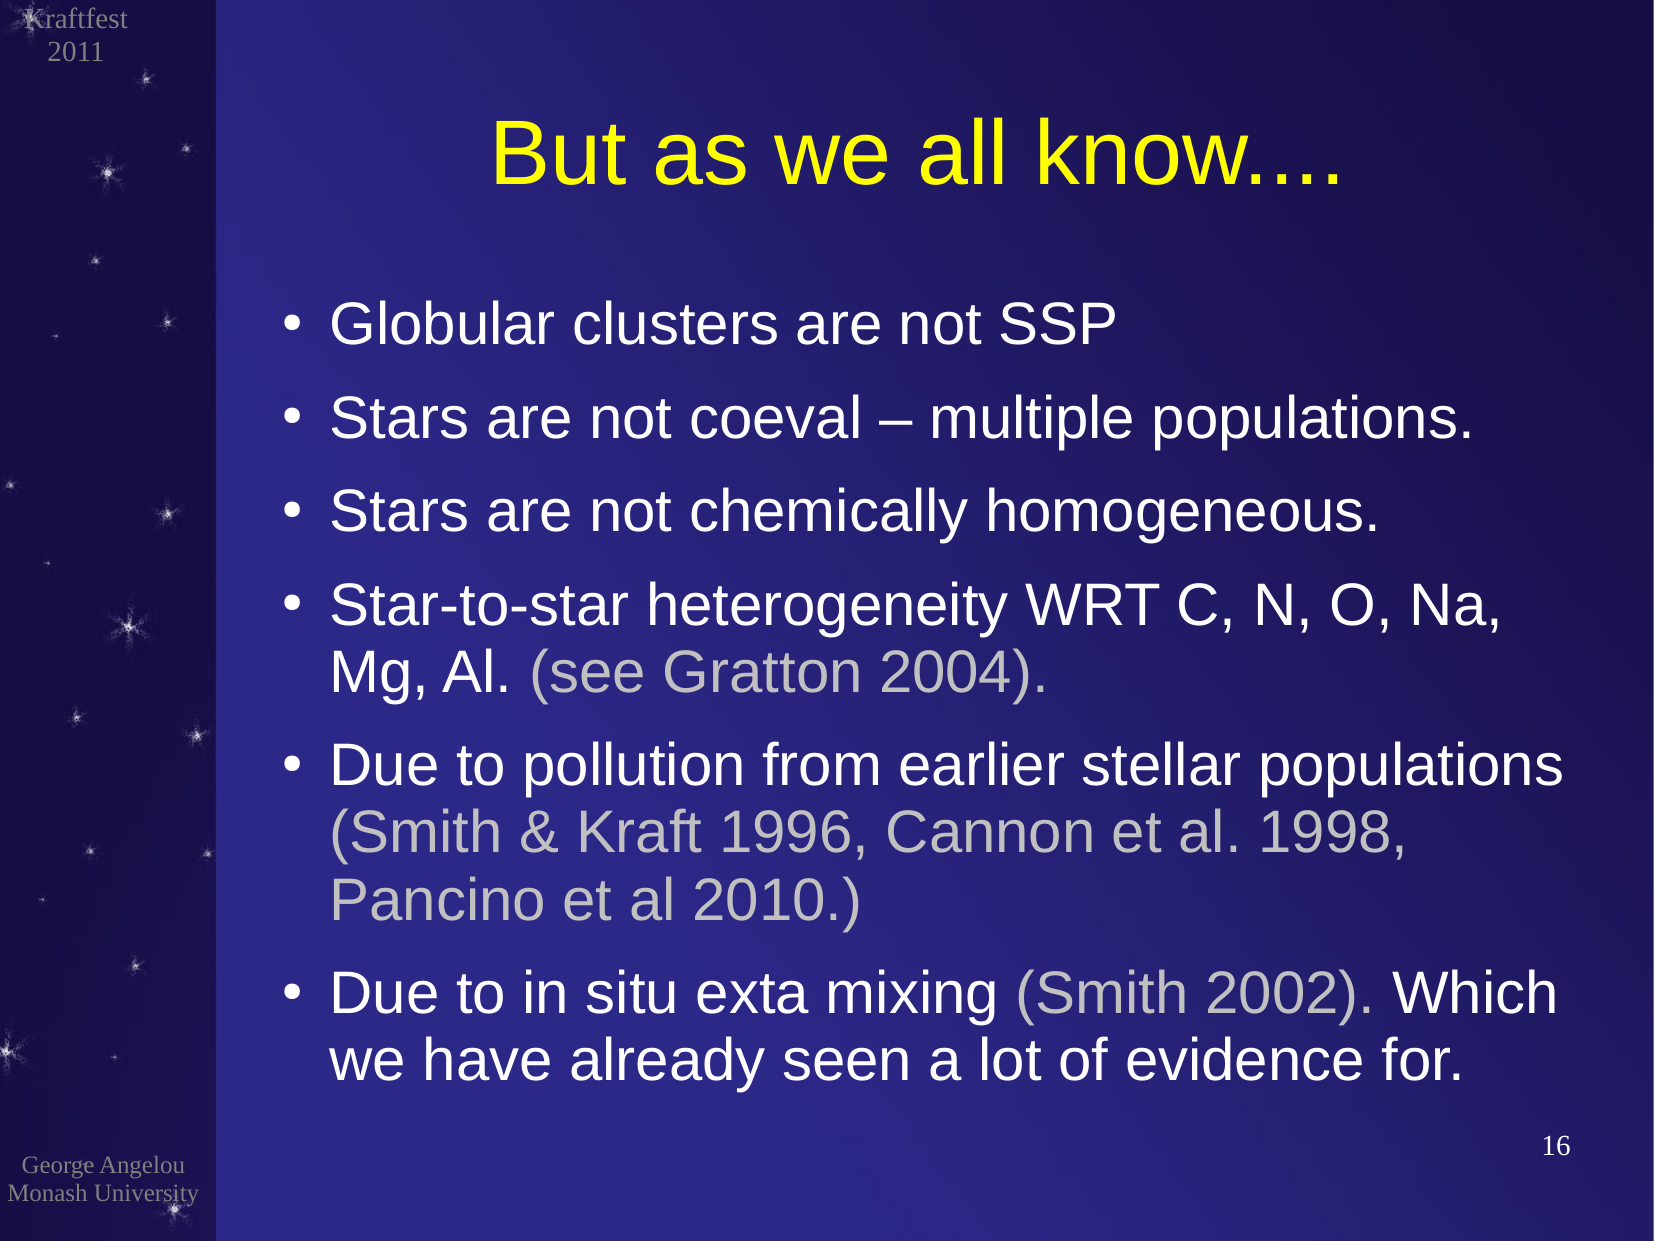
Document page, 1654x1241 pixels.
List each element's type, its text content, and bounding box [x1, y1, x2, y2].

list Globular clusters are not SSP Stars are not coeval – multiple populations. Stars are not chemically homogeneous. Star-to-star heterogeneity WRT C, N, O, Na, Mg, Al. (see Gratton 2004). Due to pollution from earlier stellar populations (Smith & Kraft 1996, Cannon et al. 1998, Pancino et al 2010.) Due to in situ exta mixing (Smith 2002). Which we have already seen a lot of evidence for. [265, 290, 1571, 1109]
picture [0, 0, 1654, 1241]
title But as we all know.... [265, 56, 1571, 250]
